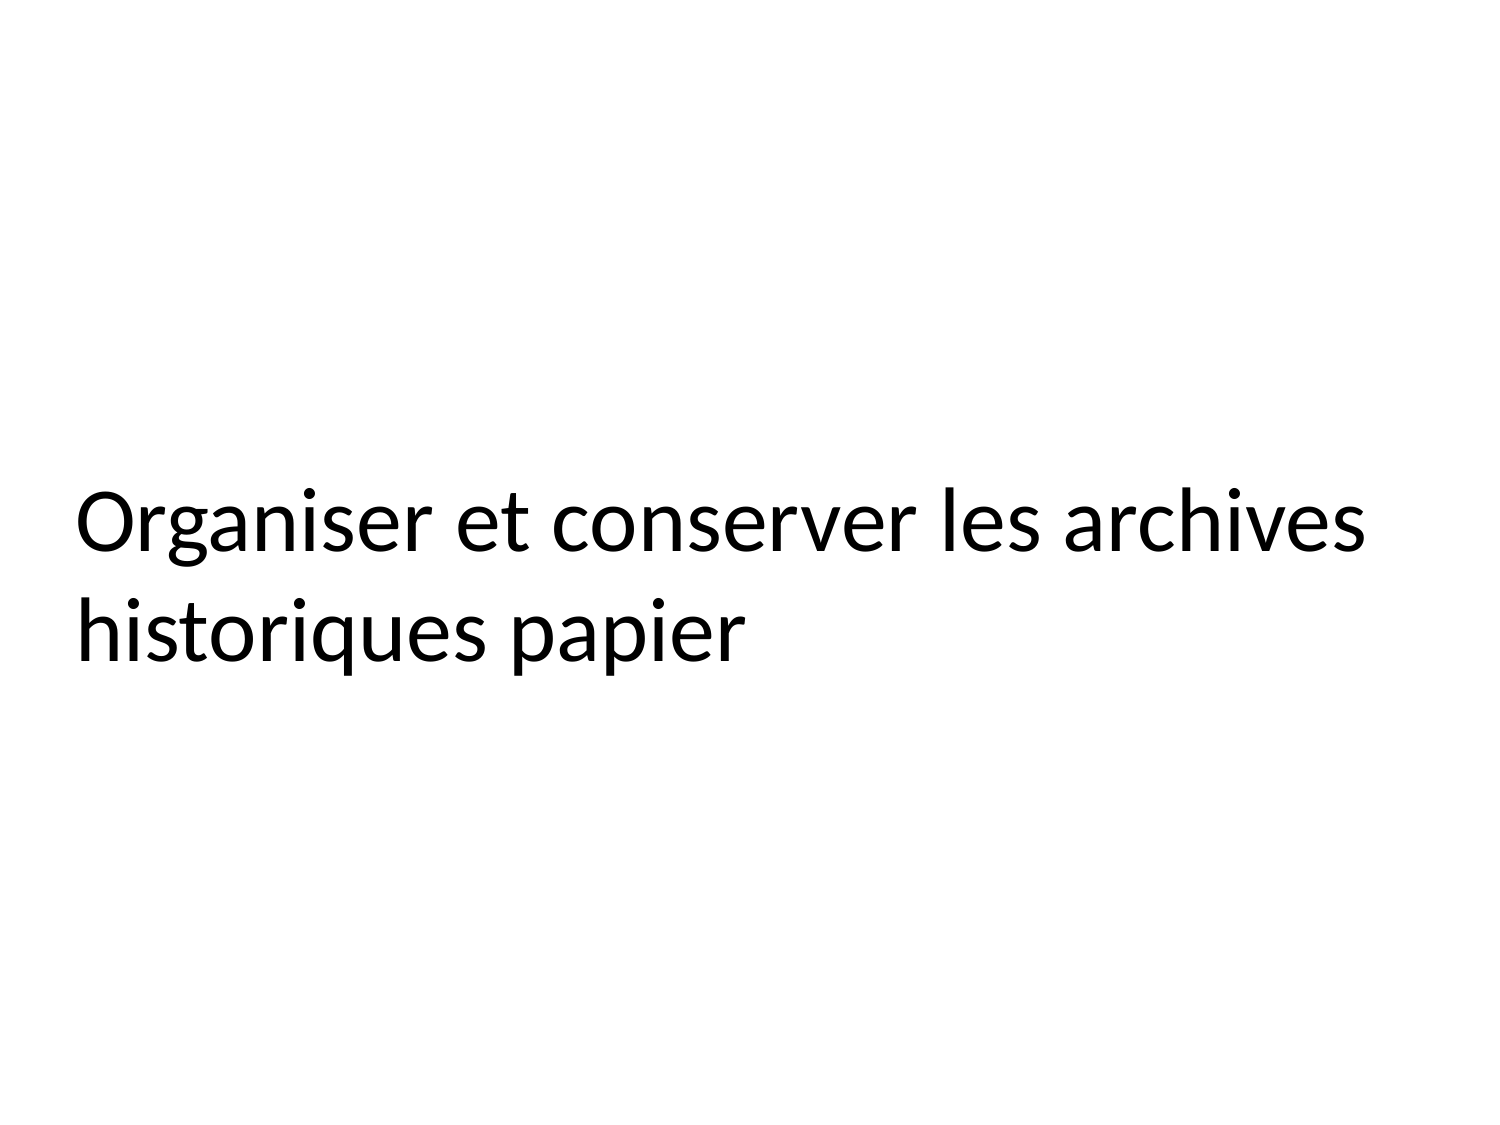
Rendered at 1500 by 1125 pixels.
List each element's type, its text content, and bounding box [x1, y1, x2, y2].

title Organiser et conserver les archives historiques papier [75, 45, 1425, 1094]
